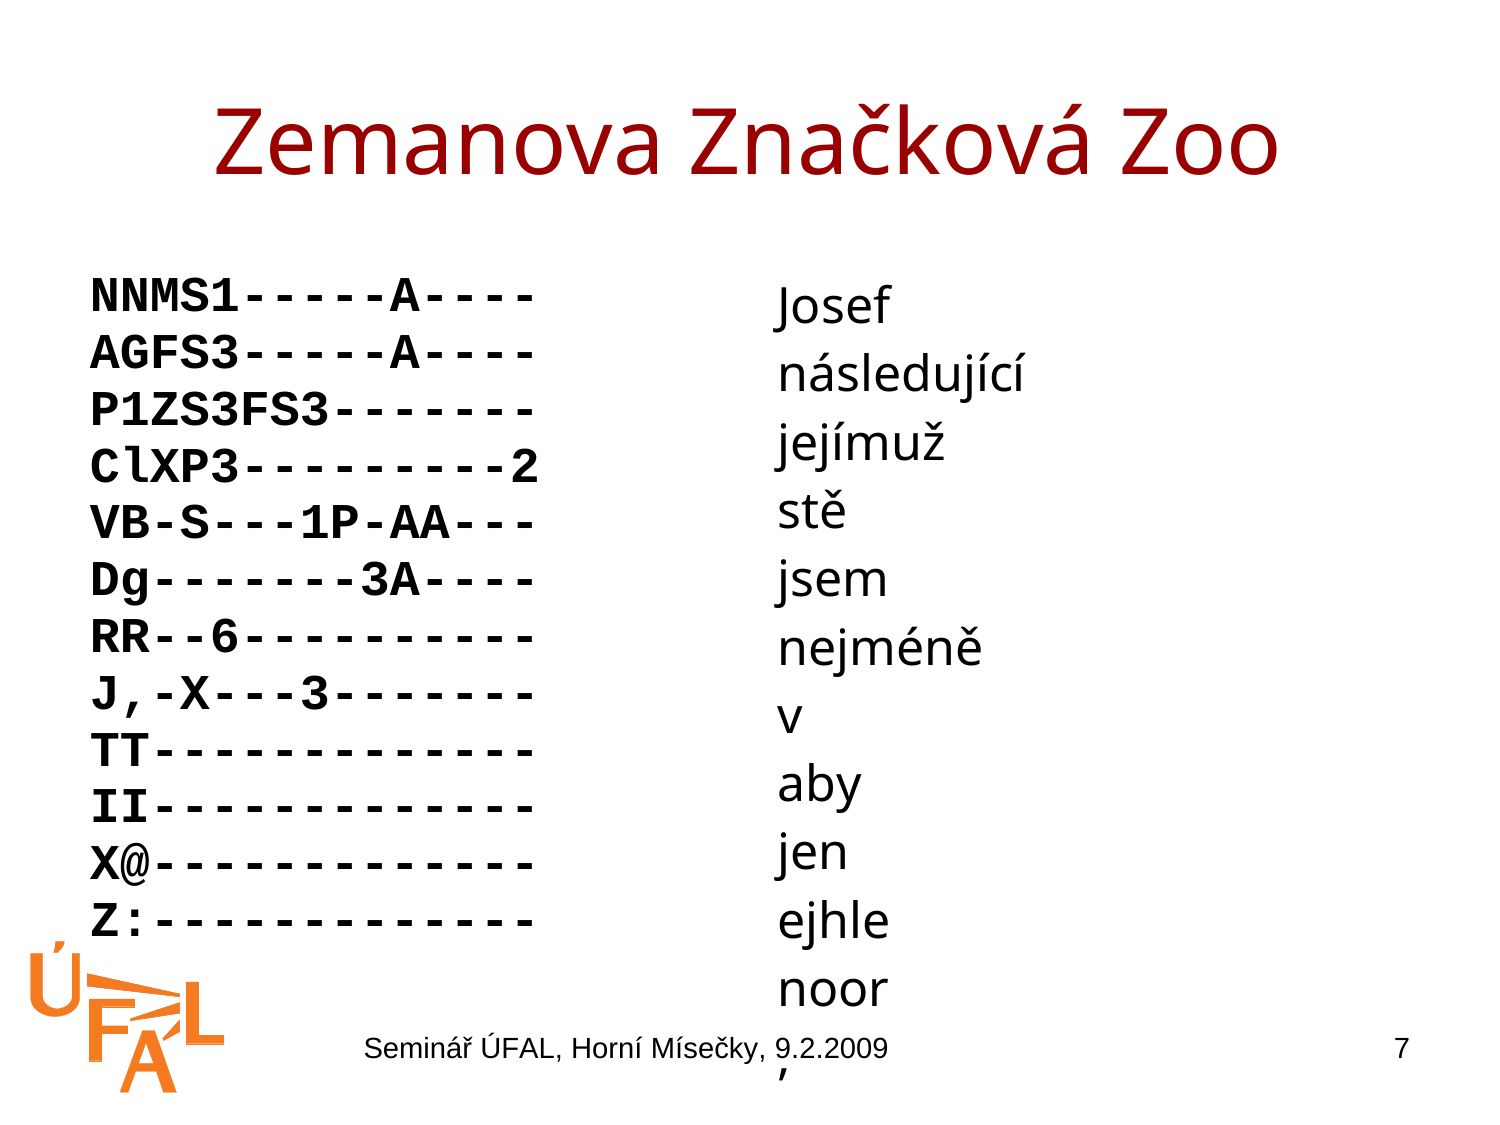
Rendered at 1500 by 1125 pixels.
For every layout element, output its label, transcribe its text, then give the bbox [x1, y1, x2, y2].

list Josef následující jejímuž stě jsem nejméně v aby jen ejhle noor , [762, 262, 1426, 1006]
text_box Zemanova Značková Zoo [73, 44, 1424, 232]
list NNMS1-----A---- AGFS3-----A---- P1ZS3FS3------- ClXP3---------2 VB-S---1P-AA--- Dg-------3A---- RR--6---------- J,-X---3------- TT------------- II------------- X@------------- Z:------------- [75, 262, 738, 1006]
